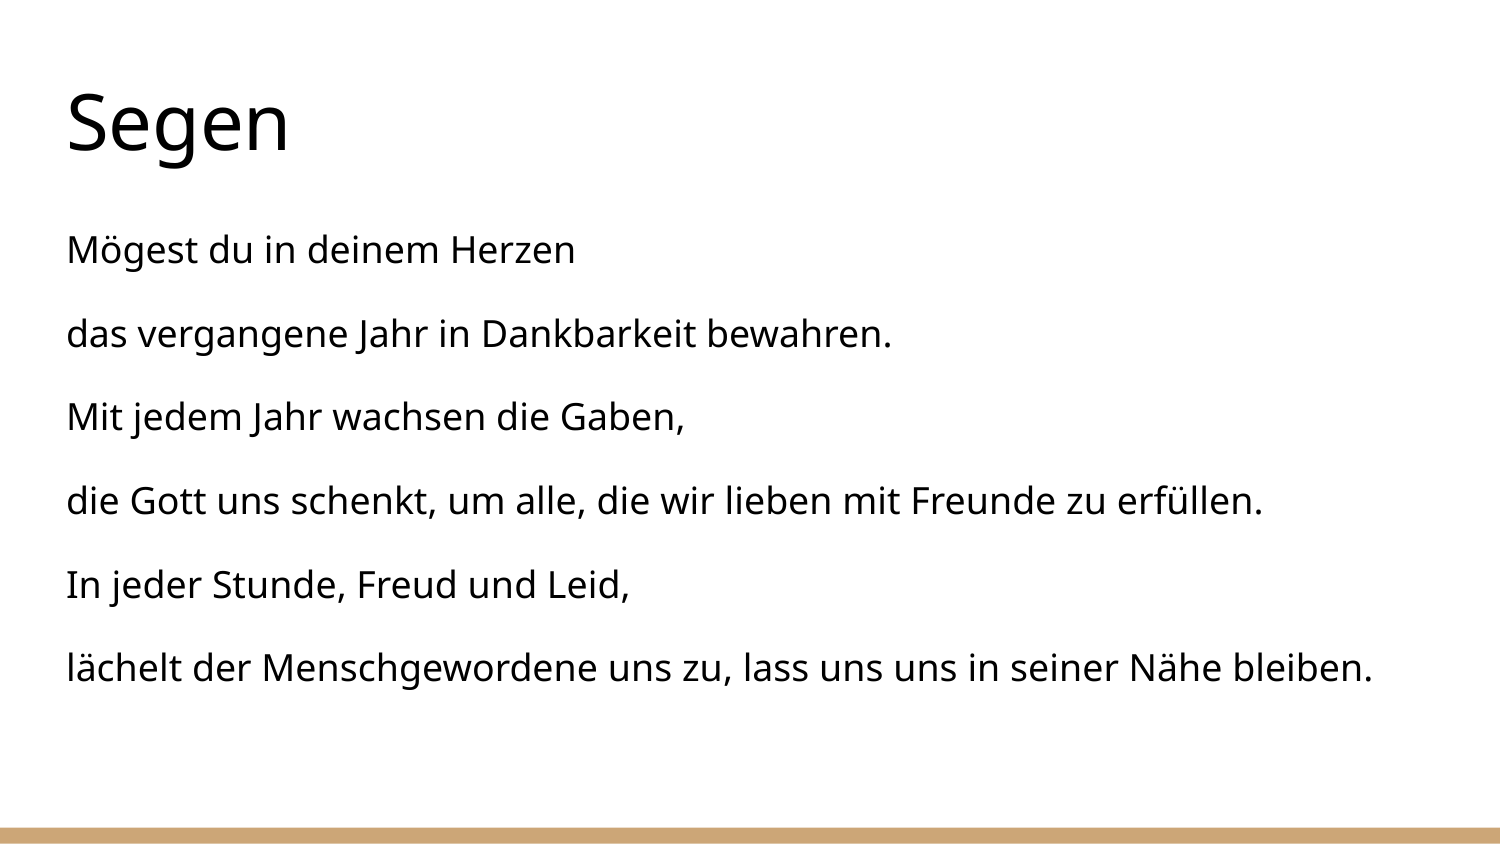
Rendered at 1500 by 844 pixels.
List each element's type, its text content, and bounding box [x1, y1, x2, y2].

list Mögest du in deinem Herzen das vergangene Jahr in Dankbarkeit bewahren. Mit jedem Jahr wachsen die Gaben, die Gott uns schenkt, um alle, die wir lieben mit Freunde zu erfüllen. In jeder Stunde, Freud und Leid, lächelt der Menschgewordene uns zu, lass uns uns in seiner Nähe bleiben. [51, 200, 1449, 752]
title Segen [51, 51, 1449, 189]
